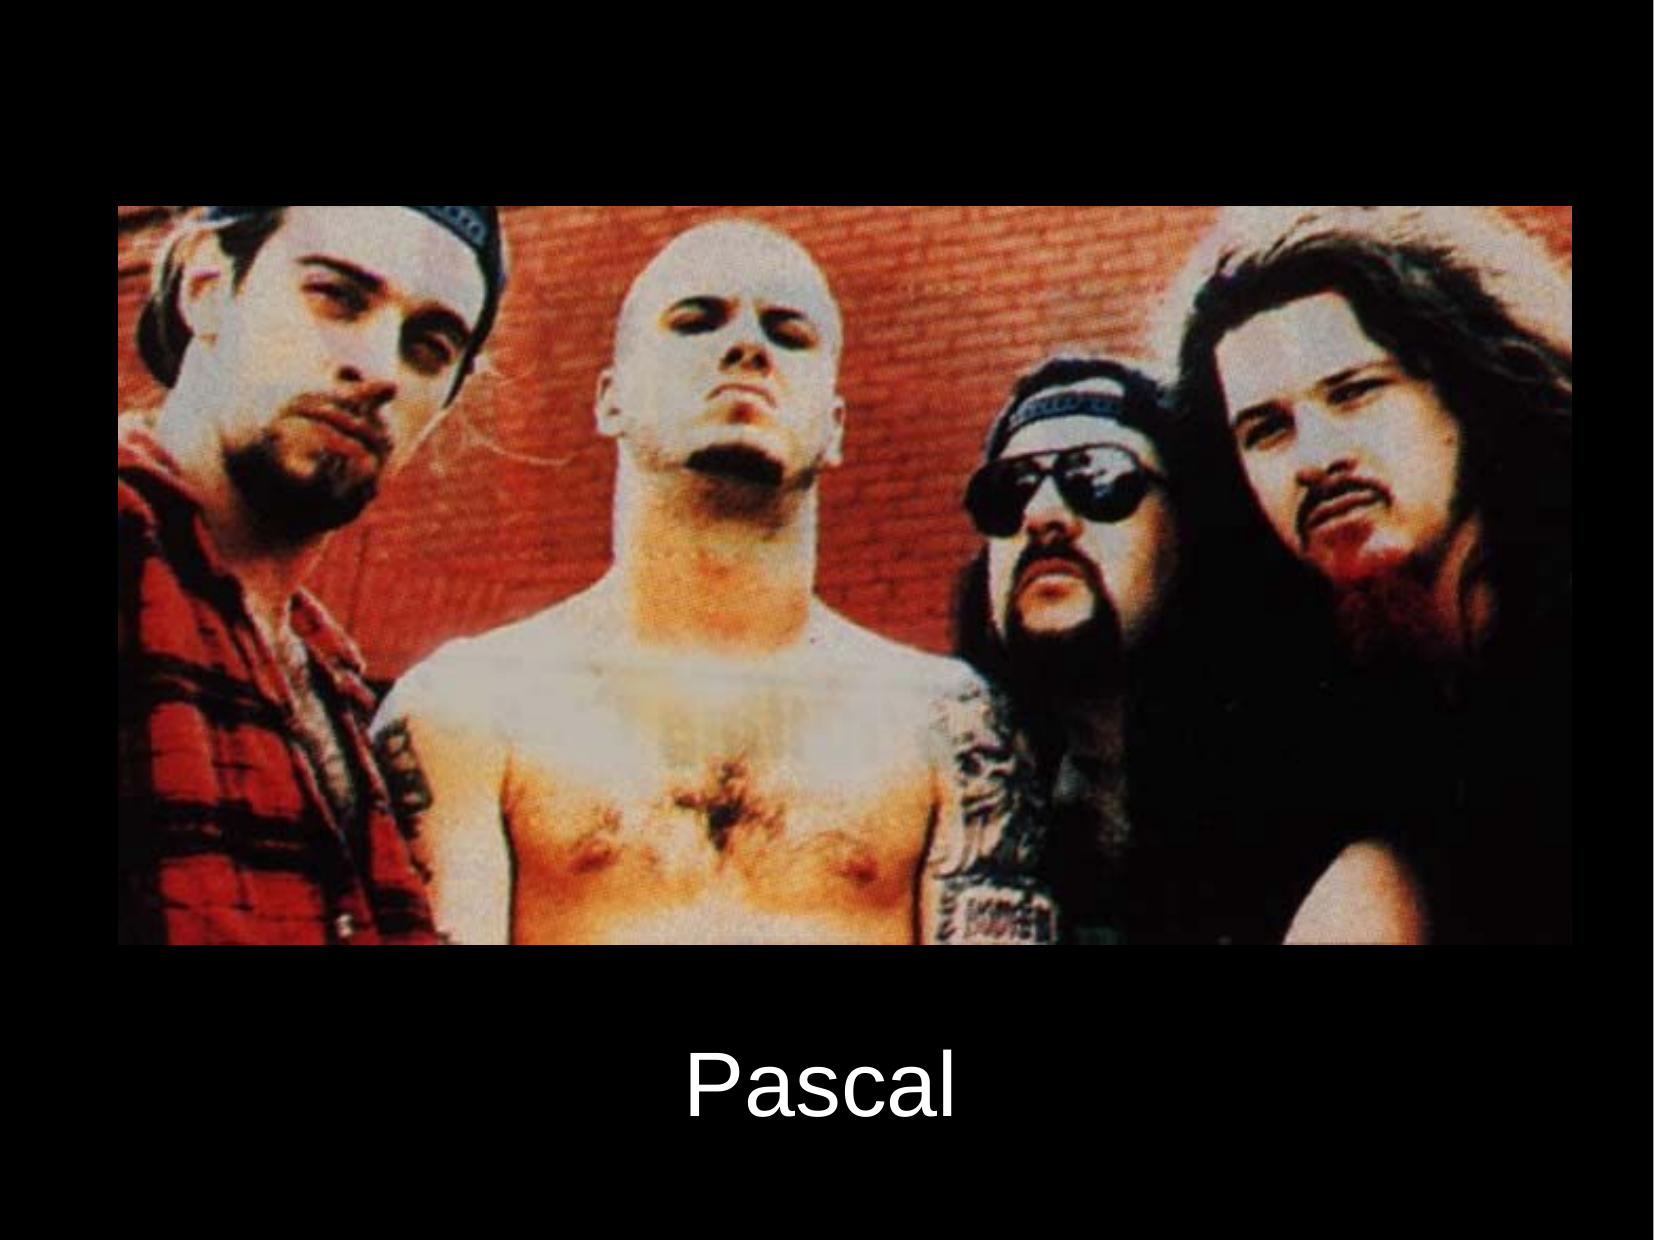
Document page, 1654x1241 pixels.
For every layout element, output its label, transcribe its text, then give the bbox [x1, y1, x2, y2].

title Pascal [76, 988, 1565, 1182]
picture [118, 206, 1572, 945]
